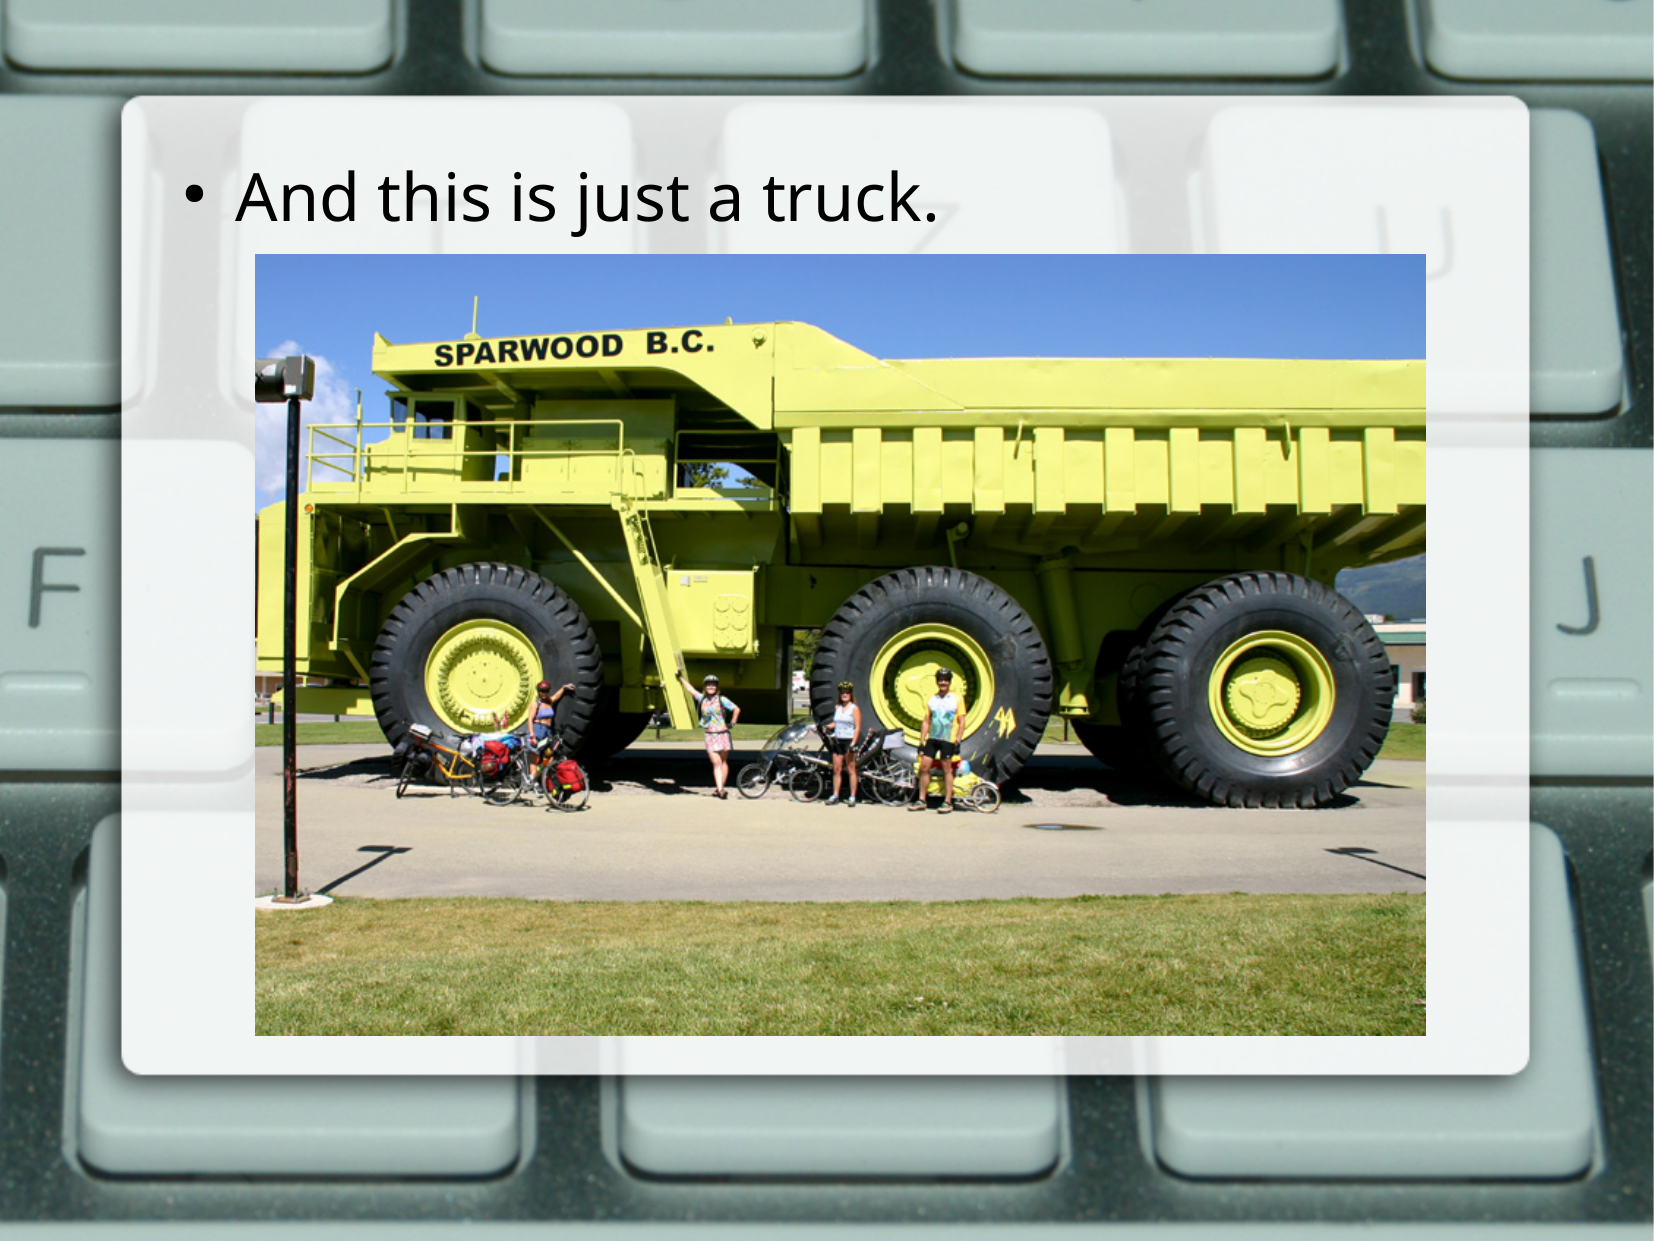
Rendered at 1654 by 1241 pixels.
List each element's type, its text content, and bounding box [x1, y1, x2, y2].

list And this is just a truck. [165, 150, 1524, 232]
picture [0, 0, 1654, 1241]
